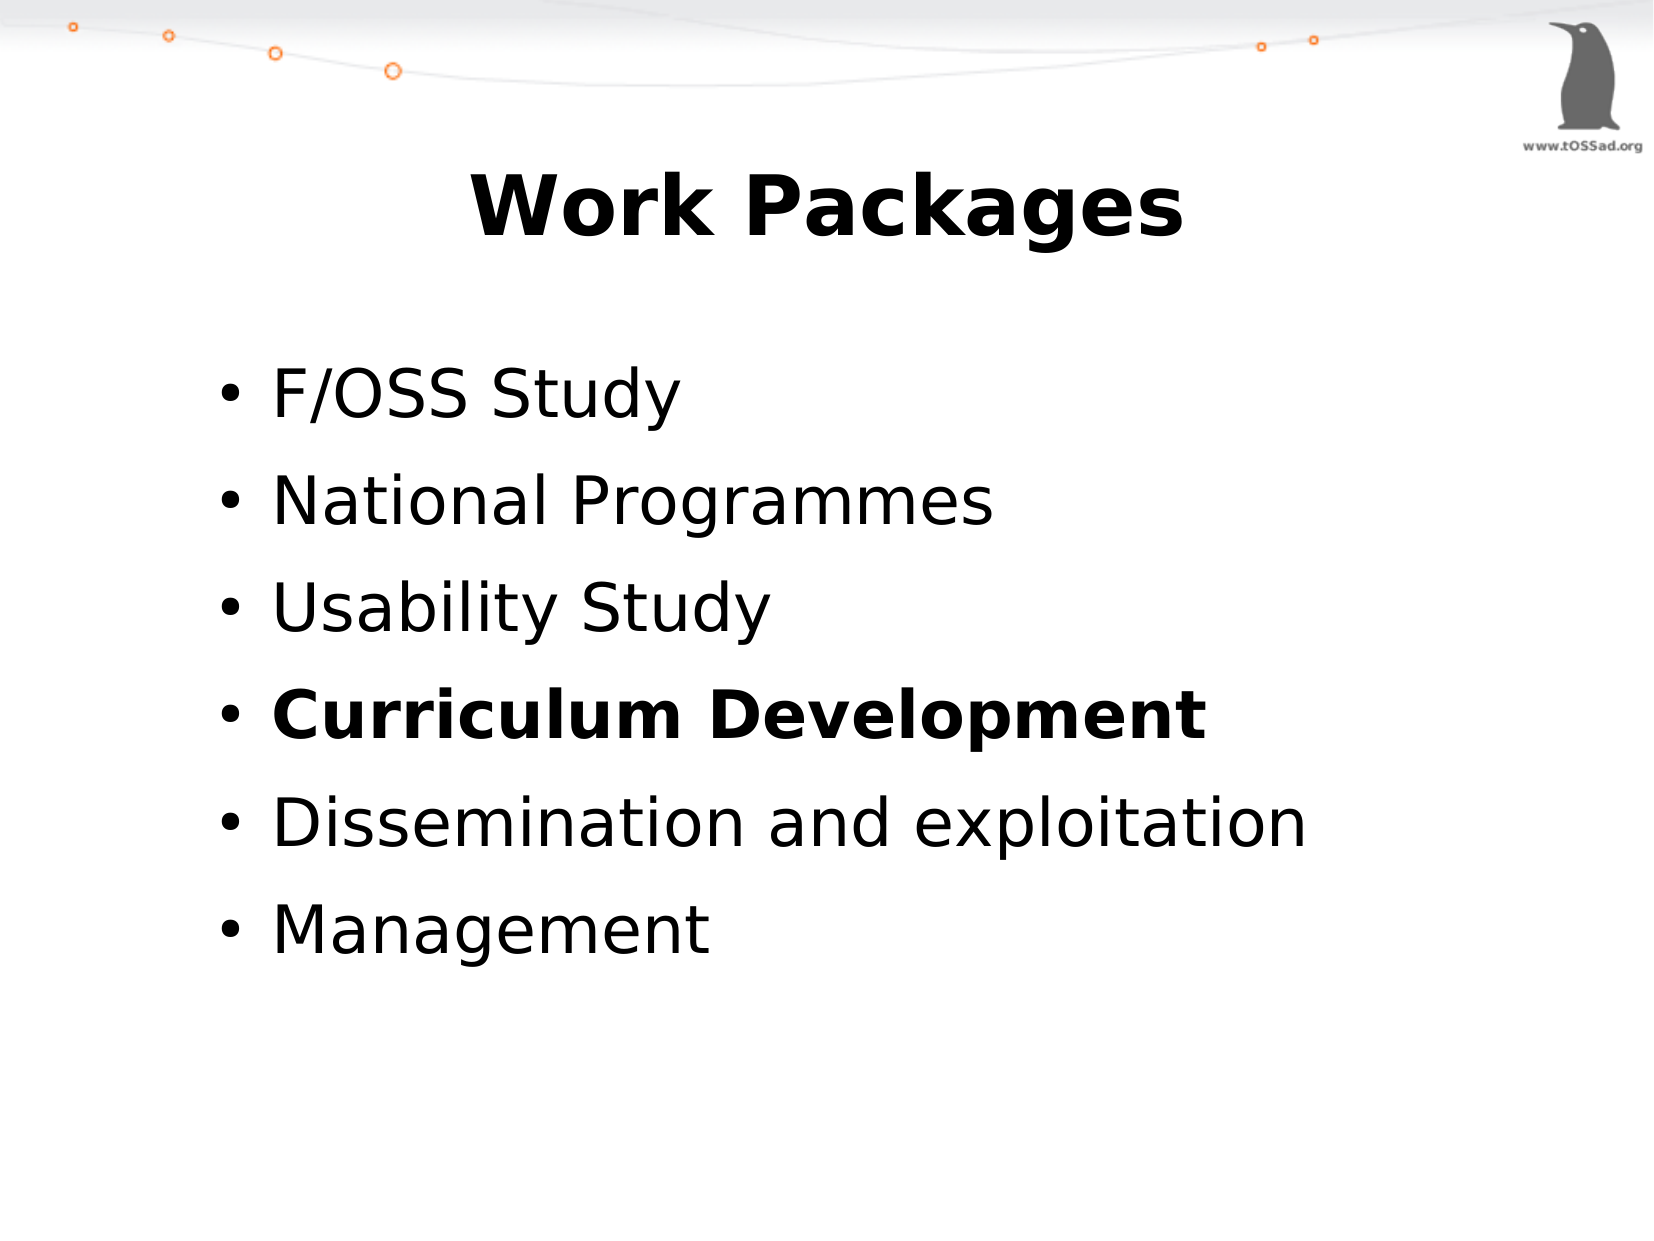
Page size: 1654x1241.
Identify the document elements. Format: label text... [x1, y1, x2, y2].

picture [0, 0, 1654, 157]
title Work Packages [121, 102, 1534, 311]
list F/OSS Study National Programmes Usability Study Curriculum Development Dissemination and exploitation Management [183, 355, 1518, 1137]
